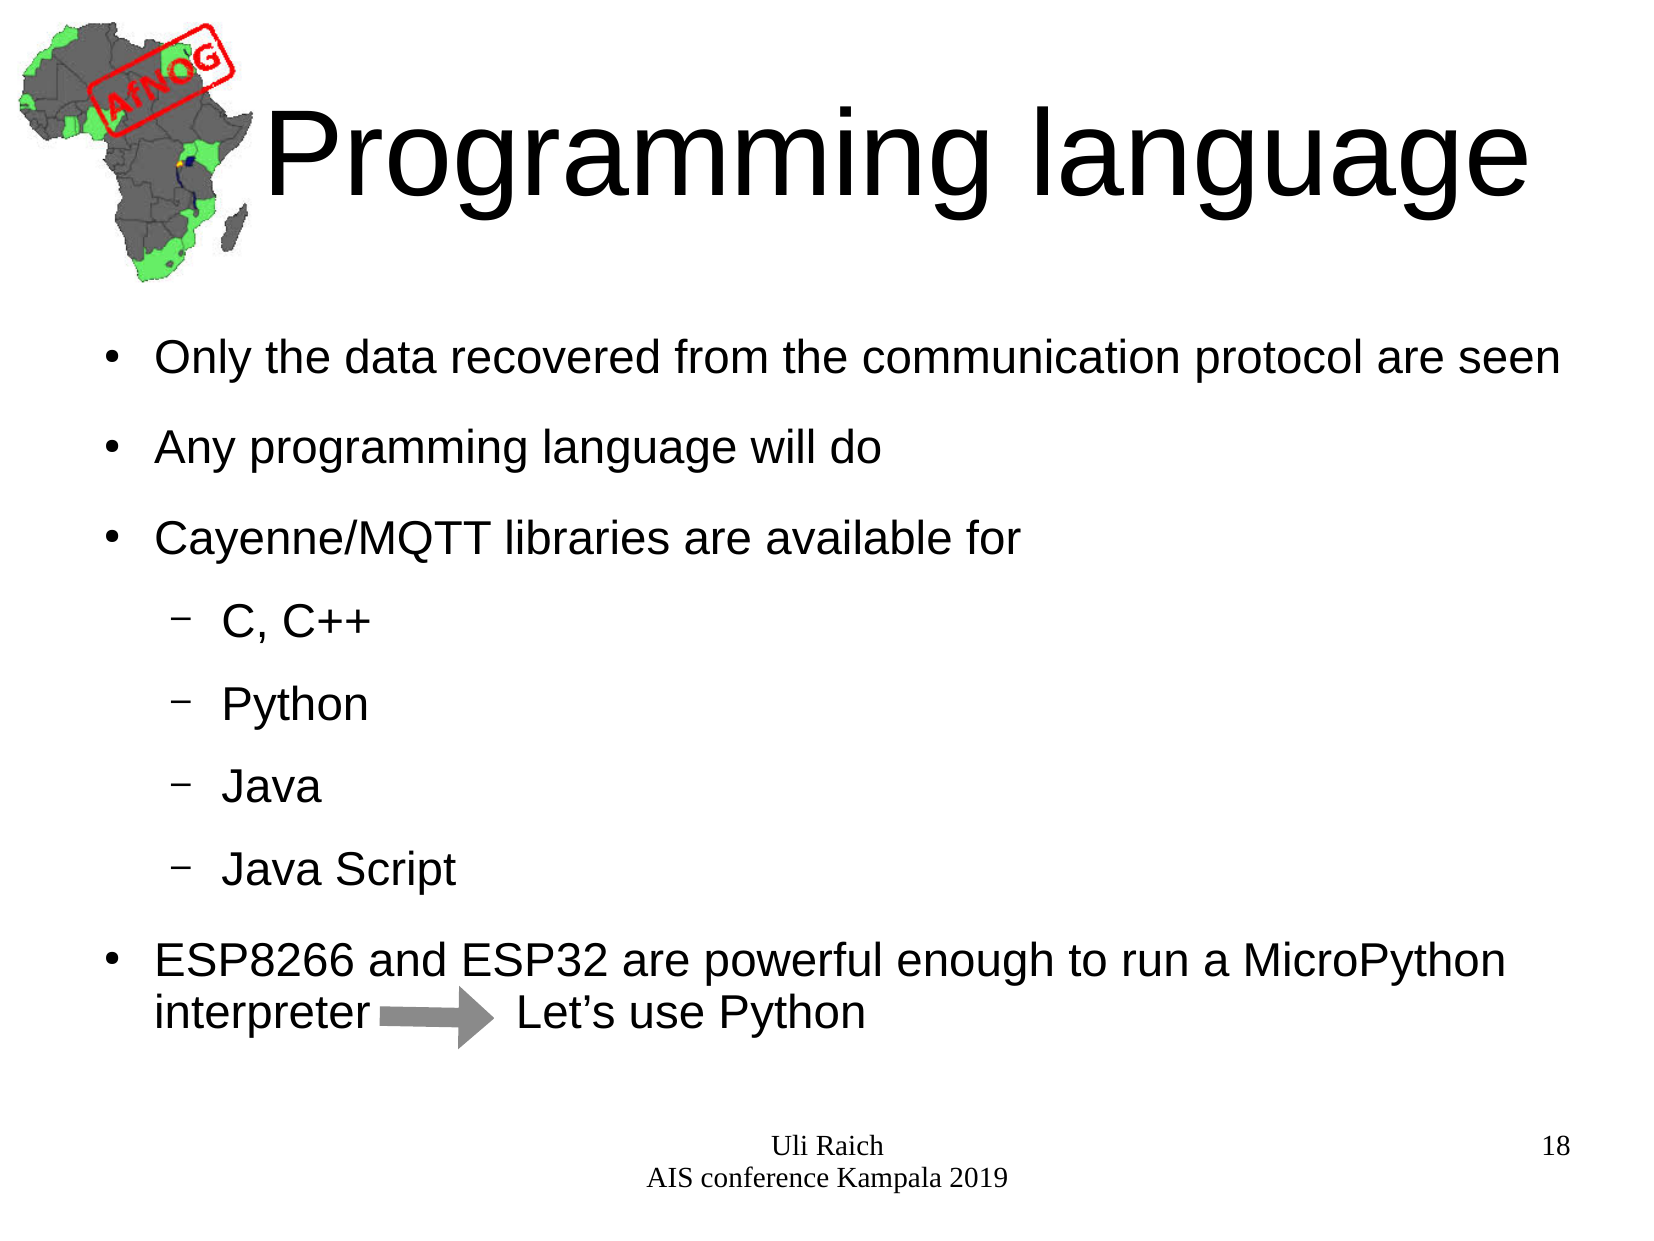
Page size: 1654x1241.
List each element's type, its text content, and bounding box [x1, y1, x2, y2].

list Only the data recovered from the communication protocol are seen Any programming language will do Cayenne/MQTT libraries are available for C, C++ Python Java Java Script ESP8266 and ESP32 are powerful enough to run a MicroPython interpreter Let’s use Python [86, 330, 1576, 1051]
picture [379, 984, 496, 1051]
picture [9, 0, 259, 291]
title Programming language [225, 49, 1571, 257]
